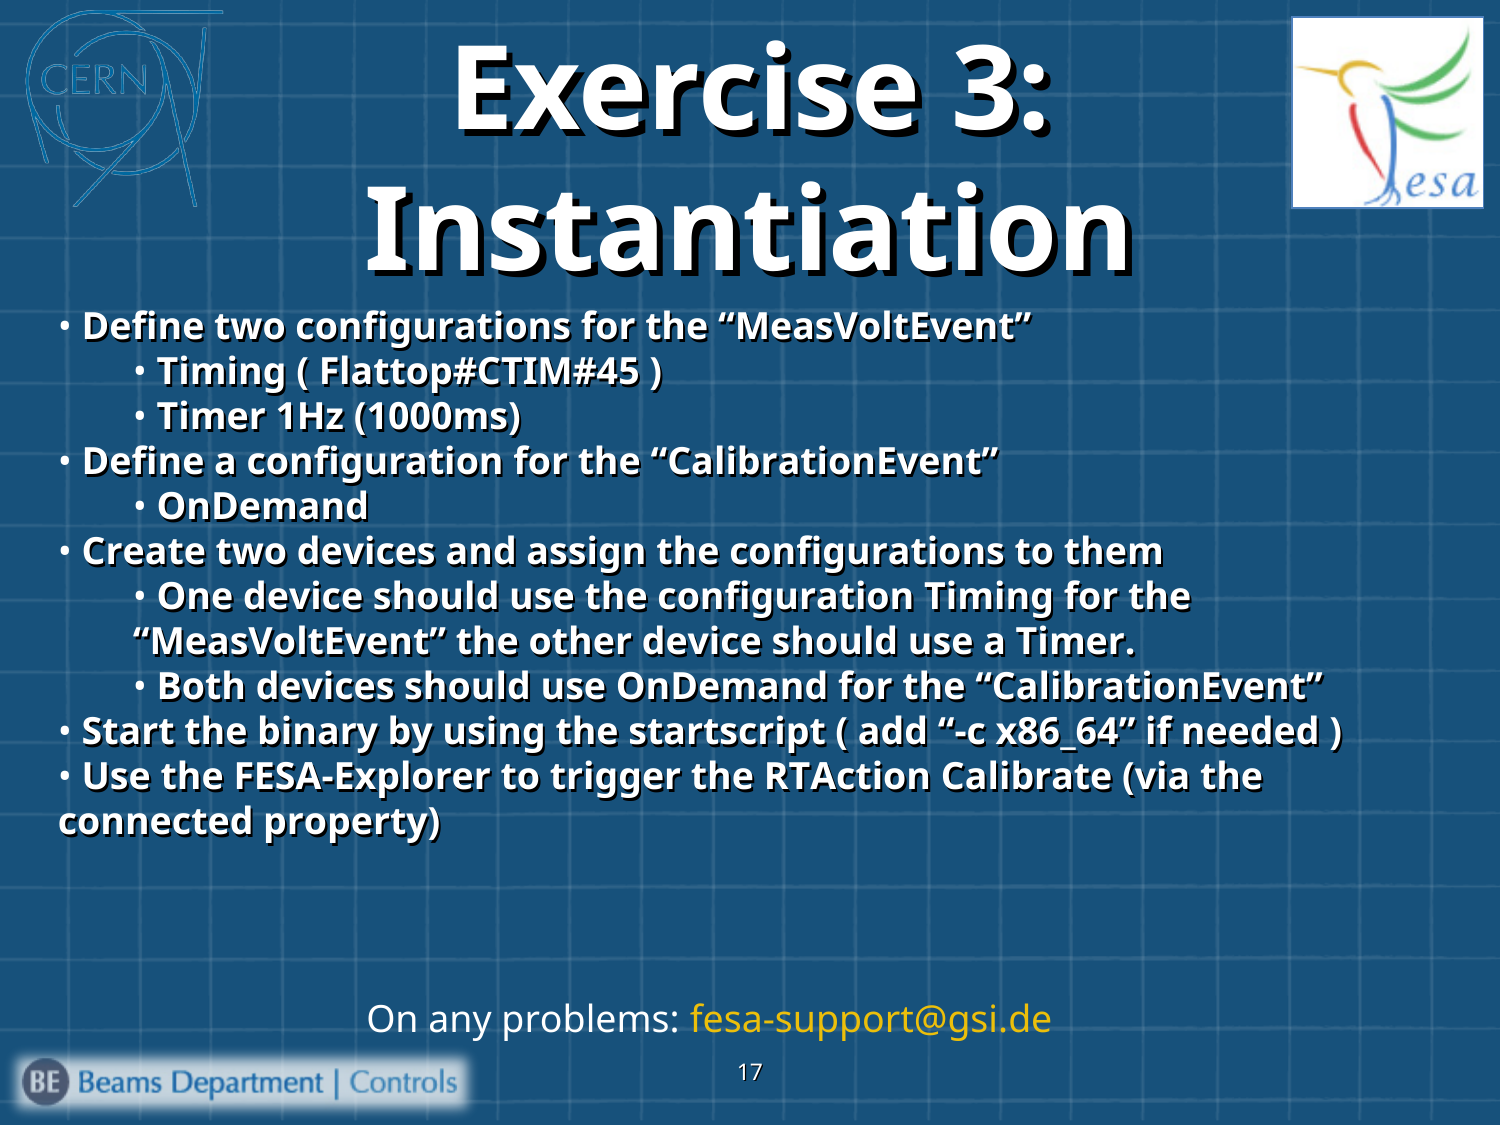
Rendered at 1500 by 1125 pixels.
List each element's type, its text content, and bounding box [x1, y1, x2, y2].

text_box <number> [687, 1054, 813, 1103]
title Exercise 3: Instantiation [127, 5, 1372, 294]
picture [0, 0, 1500, 1125]
text_box Define two configurations for the “MeasVoltEvent” Timing ( Flattop#CTIM#45 ) Timer 1Hz (1000ms) Define a configuration for the “CalibrationEvent” OnDemand Create two devices and assign the configurations to them One device should use the configuration Timing for the “MeasVoltEvent” the other device should use a Timer. Both devices should use OnDemand for the “CalibrationEvent” Start the binary by using the startscript ( add “-c x86_64” if needed ) Use the FESA-Explorer to trigger the RTAction Calibrate (via the connected property) [43, 294, 1479, 851]
text_box On any problems: fesa-support@gsi.de [351, 987, 1078, 1054]
